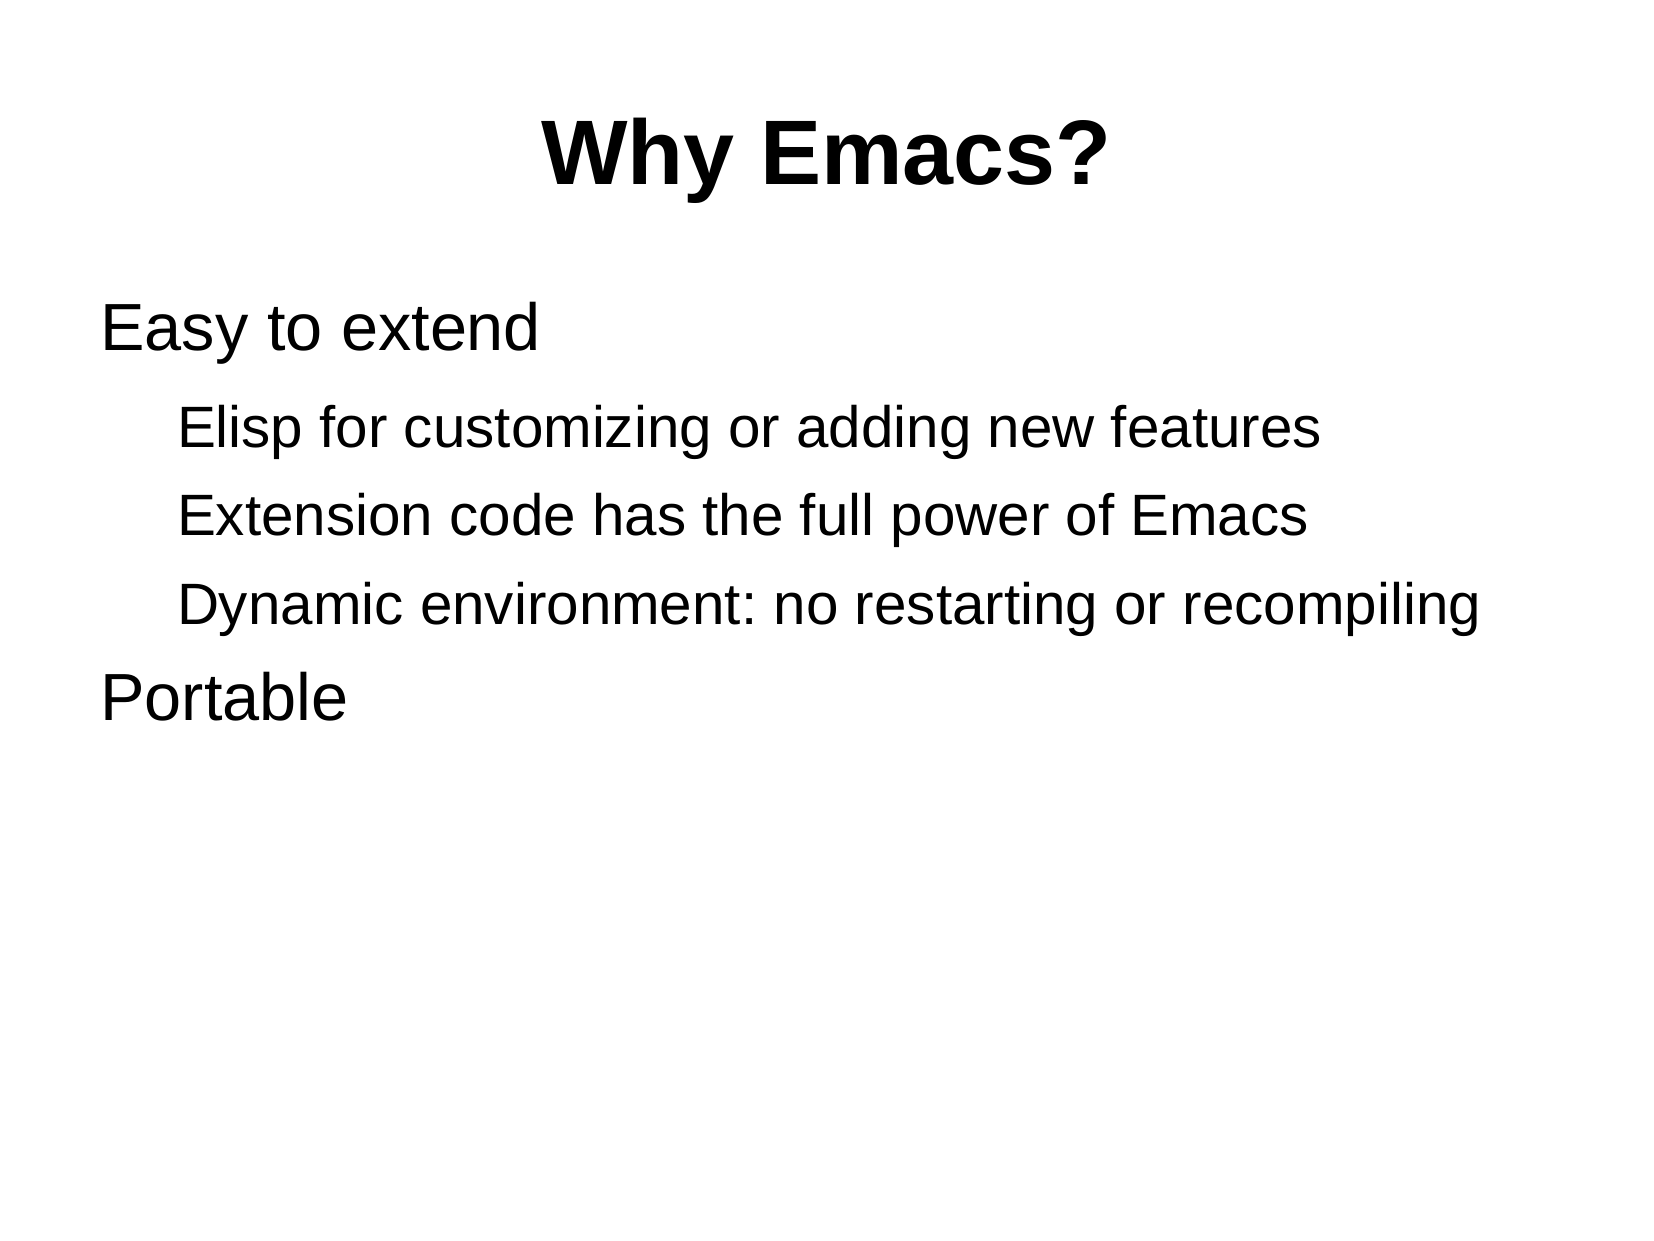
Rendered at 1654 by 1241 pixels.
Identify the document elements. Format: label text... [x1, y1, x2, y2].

list Easy to extend Elisp for customizing or adding new features Extension code has the full power of Emacs Dynamic environment: no restarting or recompiling Portable [82, 290, 1571, 1109]
title Why Emacs? [82, 49, 1571, 257]
